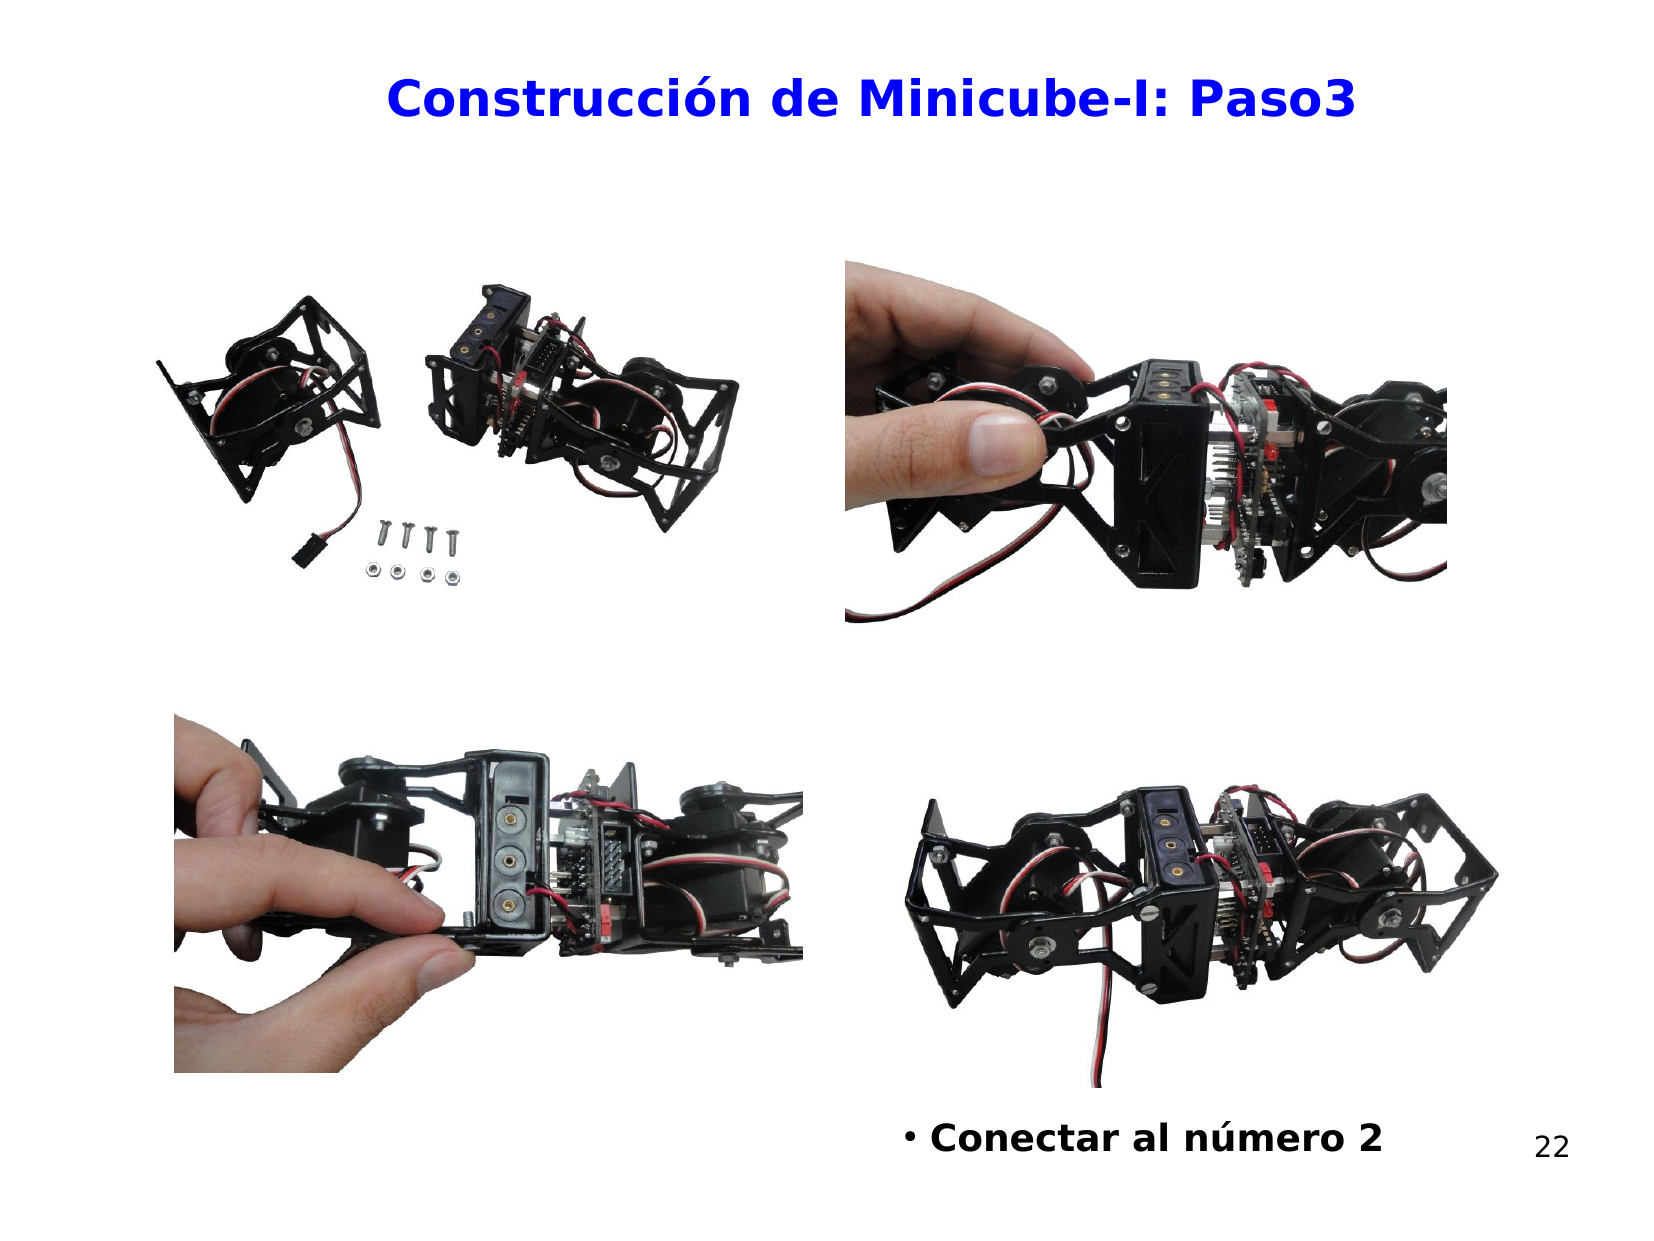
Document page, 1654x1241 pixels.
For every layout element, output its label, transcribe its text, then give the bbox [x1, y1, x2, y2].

picture [846, 696, 1509, 1088]
picture [137, 236, 766, 627]
text_box Construcción de Minicube-I: Paso3 [371, 63, 1374, 137]
text_box Conectar al número 2 [888, 1108, 1449, 1168]
picture [174, 695, 803, 1073]
picture [845, 259, 1447, 634]
